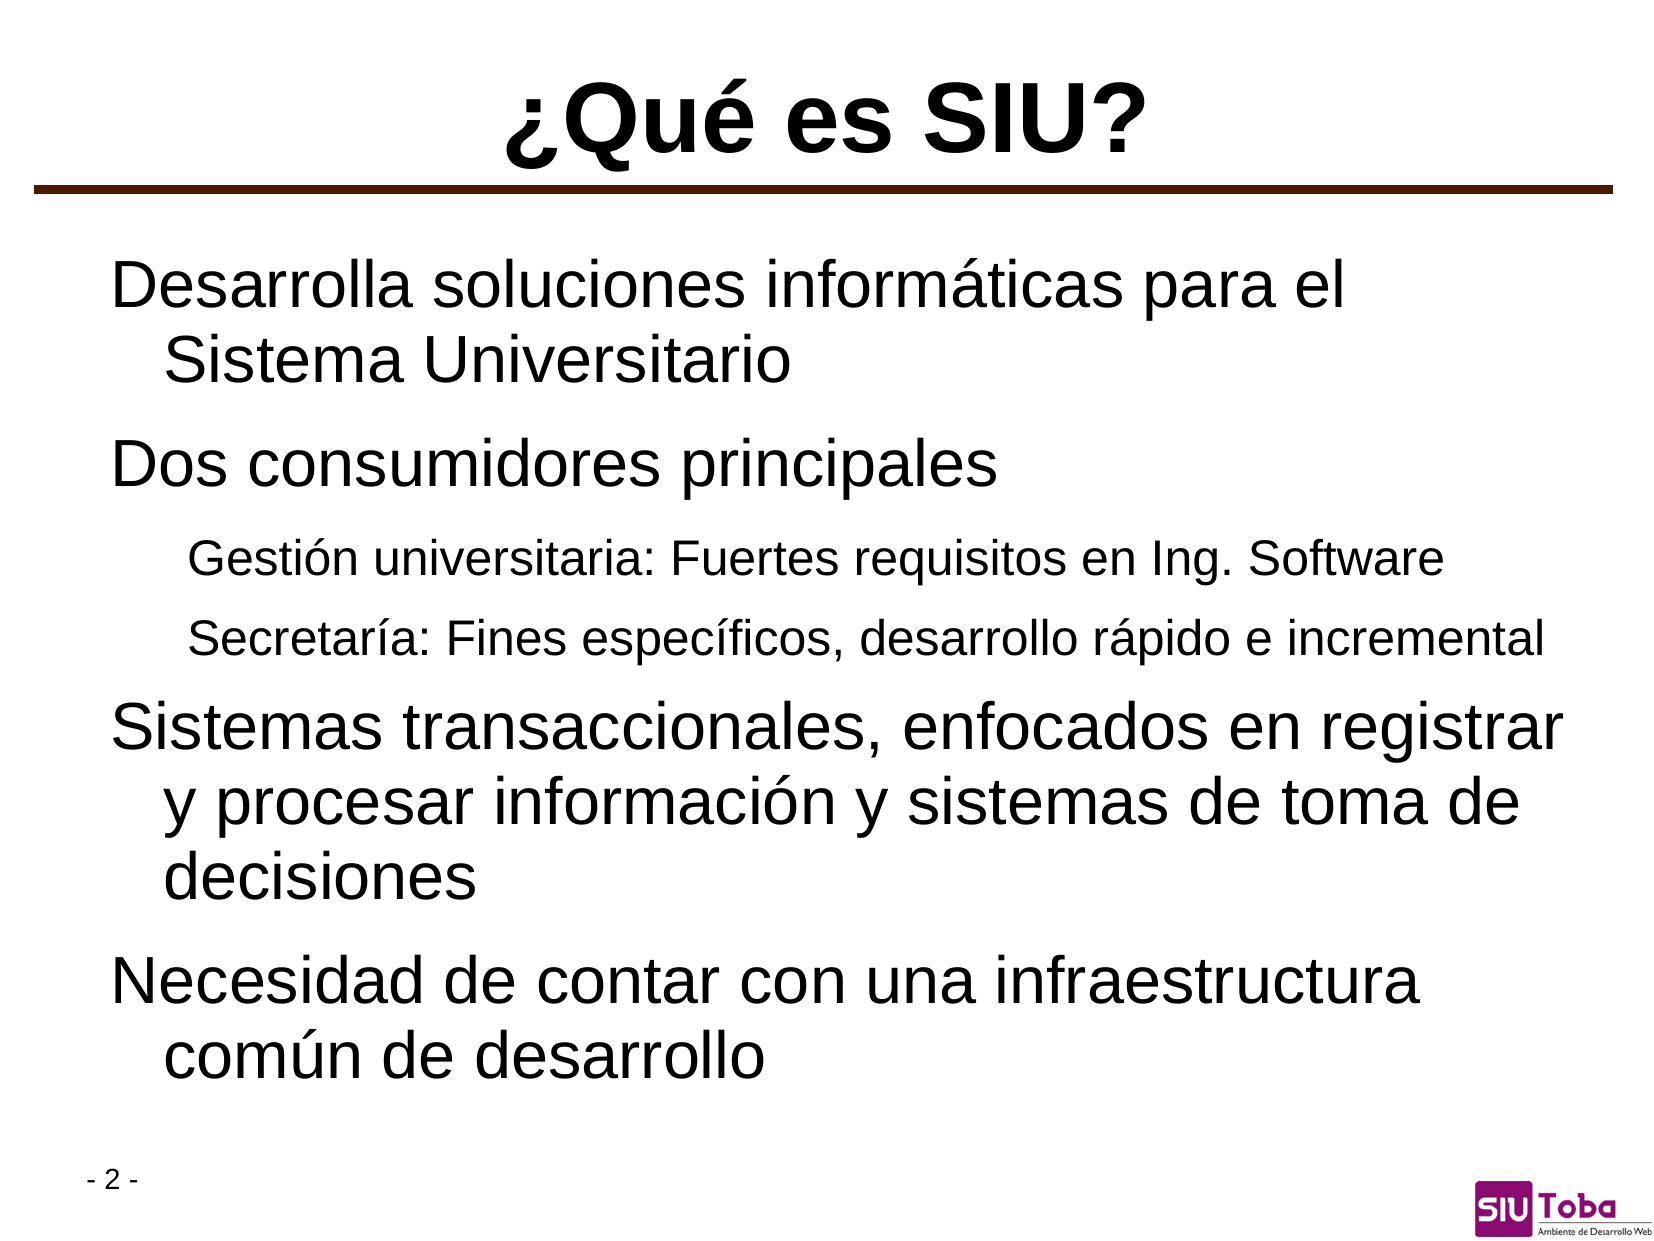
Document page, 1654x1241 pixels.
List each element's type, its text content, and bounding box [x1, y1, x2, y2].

picture [1475, 1181, 1652, 1237]
title ¿Qué es SIU? [58, 47, 1594, 188]
list Desarrolla soluciones informáticas para el Sistema Universitario Dos consumidores principales Gestión universitaria: Fuertes requisitos en Ing. Software Secretaría: Fines específicos, desarrollo rápido e incremental Sistemas transaccionales, enfocados en registrar y procesar información y sistemas de toma de decisiones Necesidad de contar con una infraestructura común de desarrollo [92, 247, 1575, 1201]
